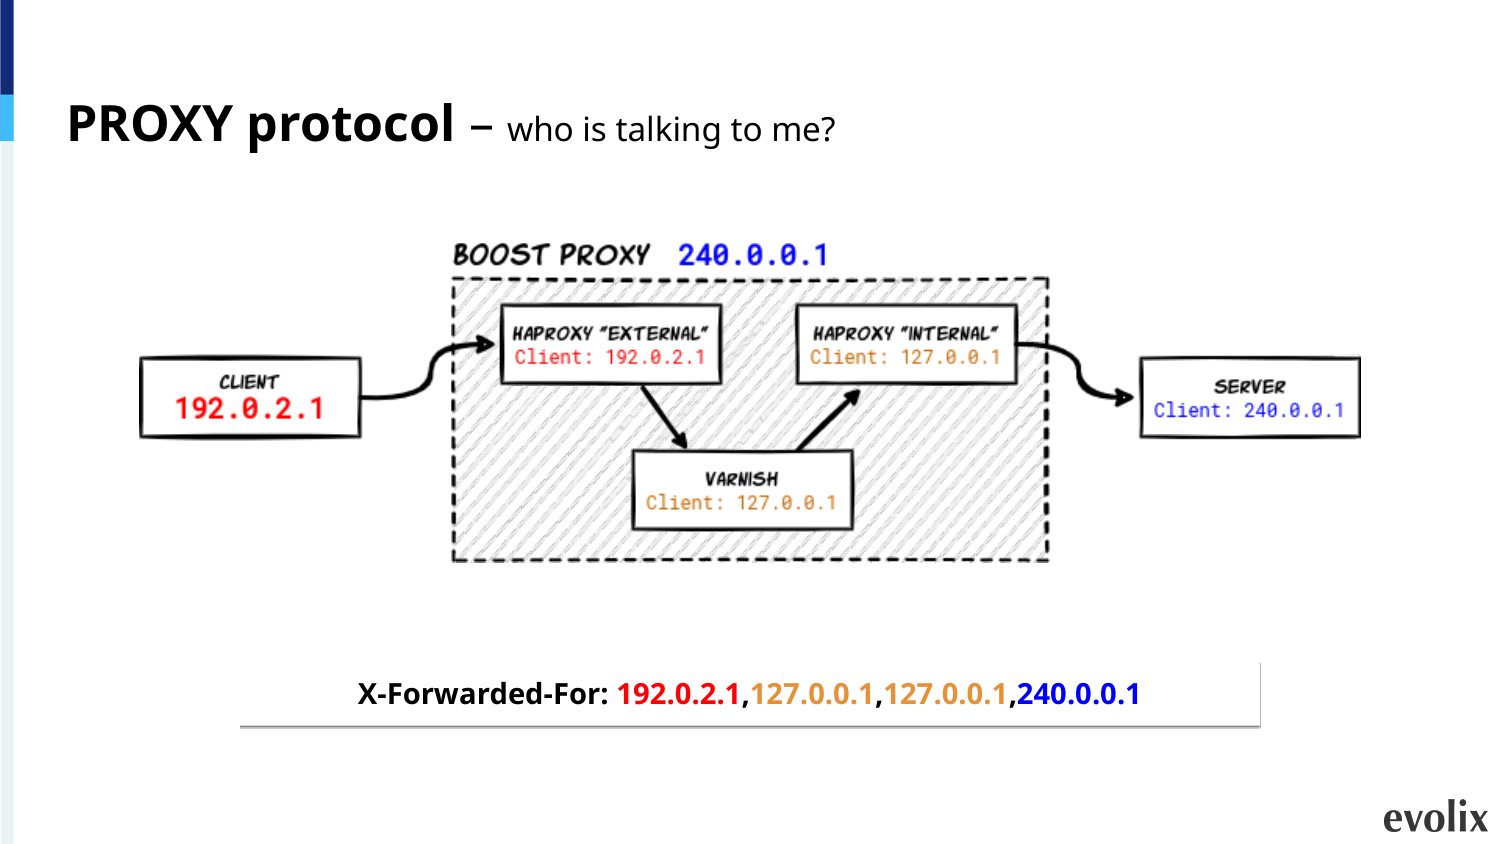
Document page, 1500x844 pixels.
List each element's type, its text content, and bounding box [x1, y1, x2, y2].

title PROXY protocol – who is talking to me? [51, 76, 1449, 171]
picture [0, 0, 1500, 844]
text_box X-Forwarded-For: 192.0.2.1,127.0.0.1,127.0.0.1,240.0.0.1 [240, 660, 1261, 726]
